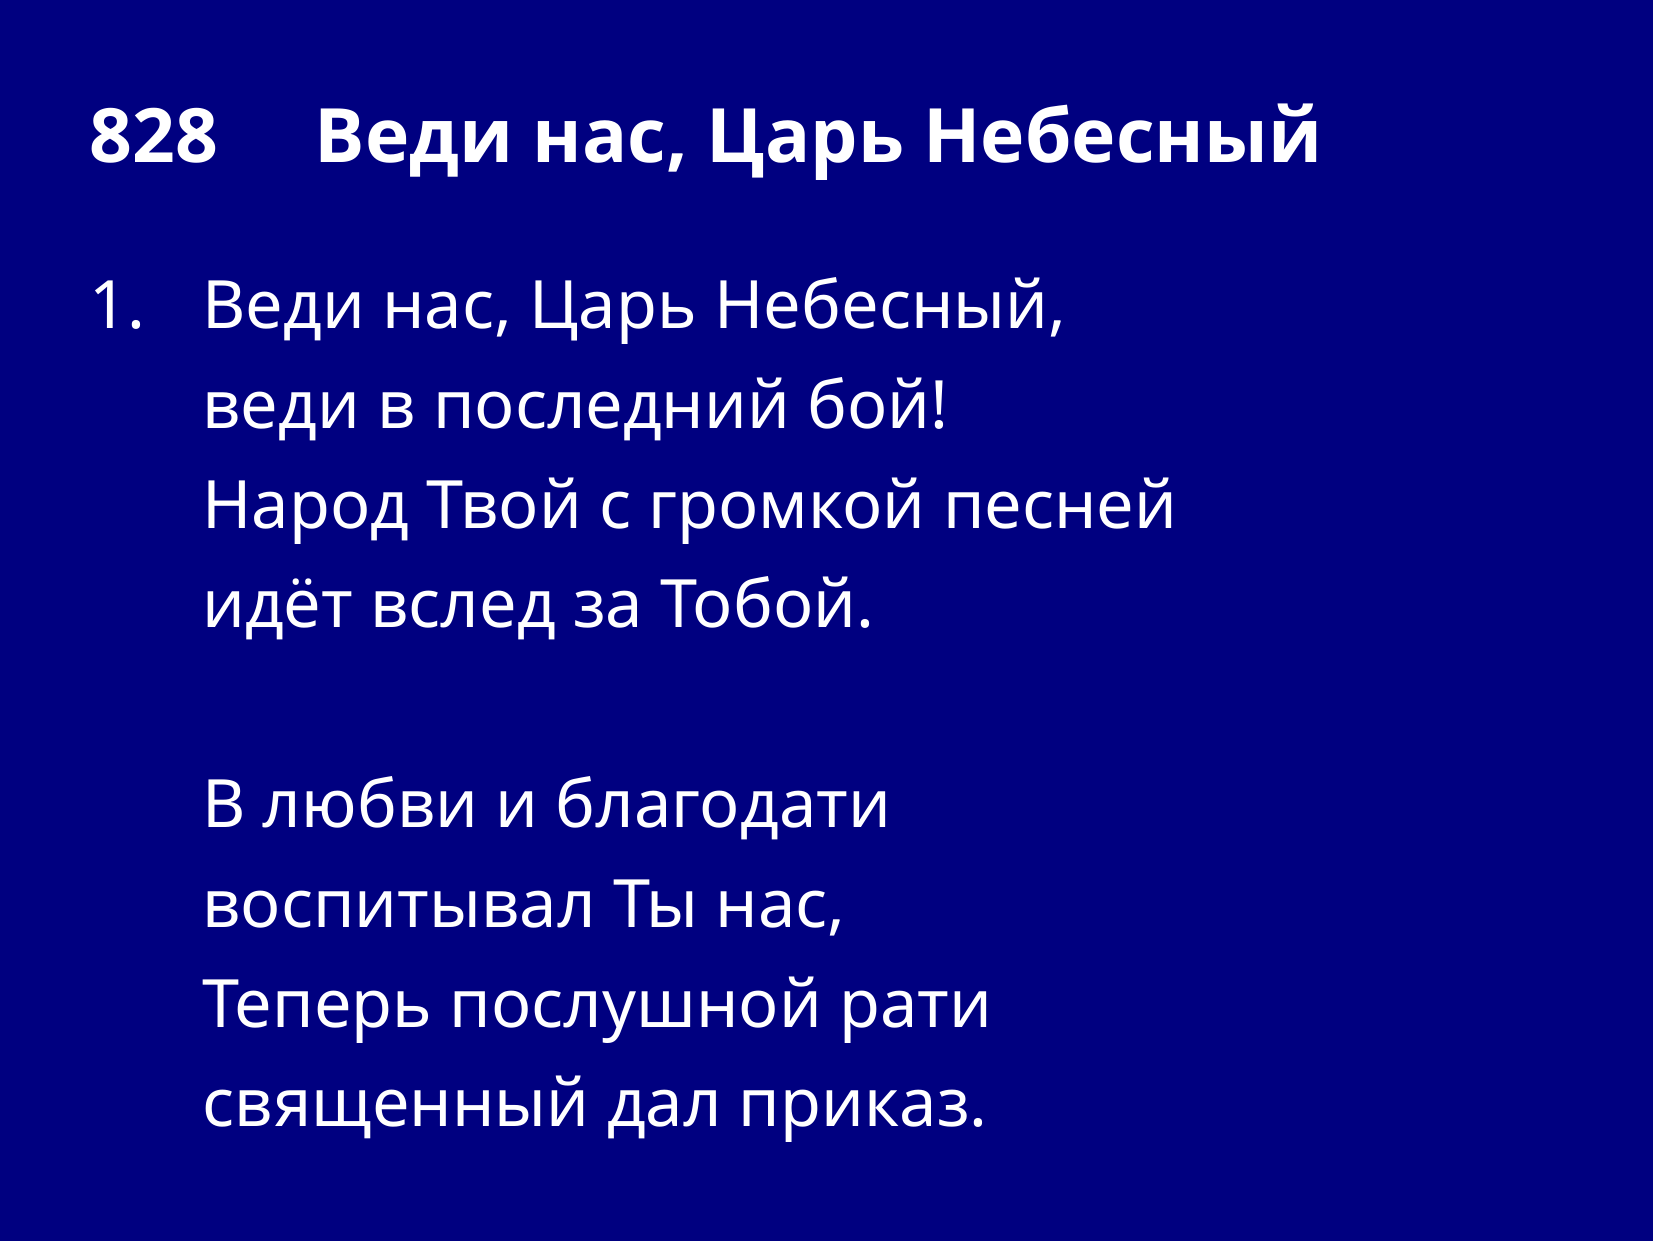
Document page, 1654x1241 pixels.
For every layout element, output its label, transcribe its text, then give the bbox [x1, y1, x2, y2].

text_box 828 Веди нас, Царь Небесный [75, 75, 1576, 188]
text_box 1. Веди нас, Царь Небесный, веди в последний бой! Народ Твой с громкой песней идёт вслед за Тобой. В любви и благодати воспитывал Ты нас, Теперь послушной рати священный дал приказ. [75, 188, 1576, 1163]
